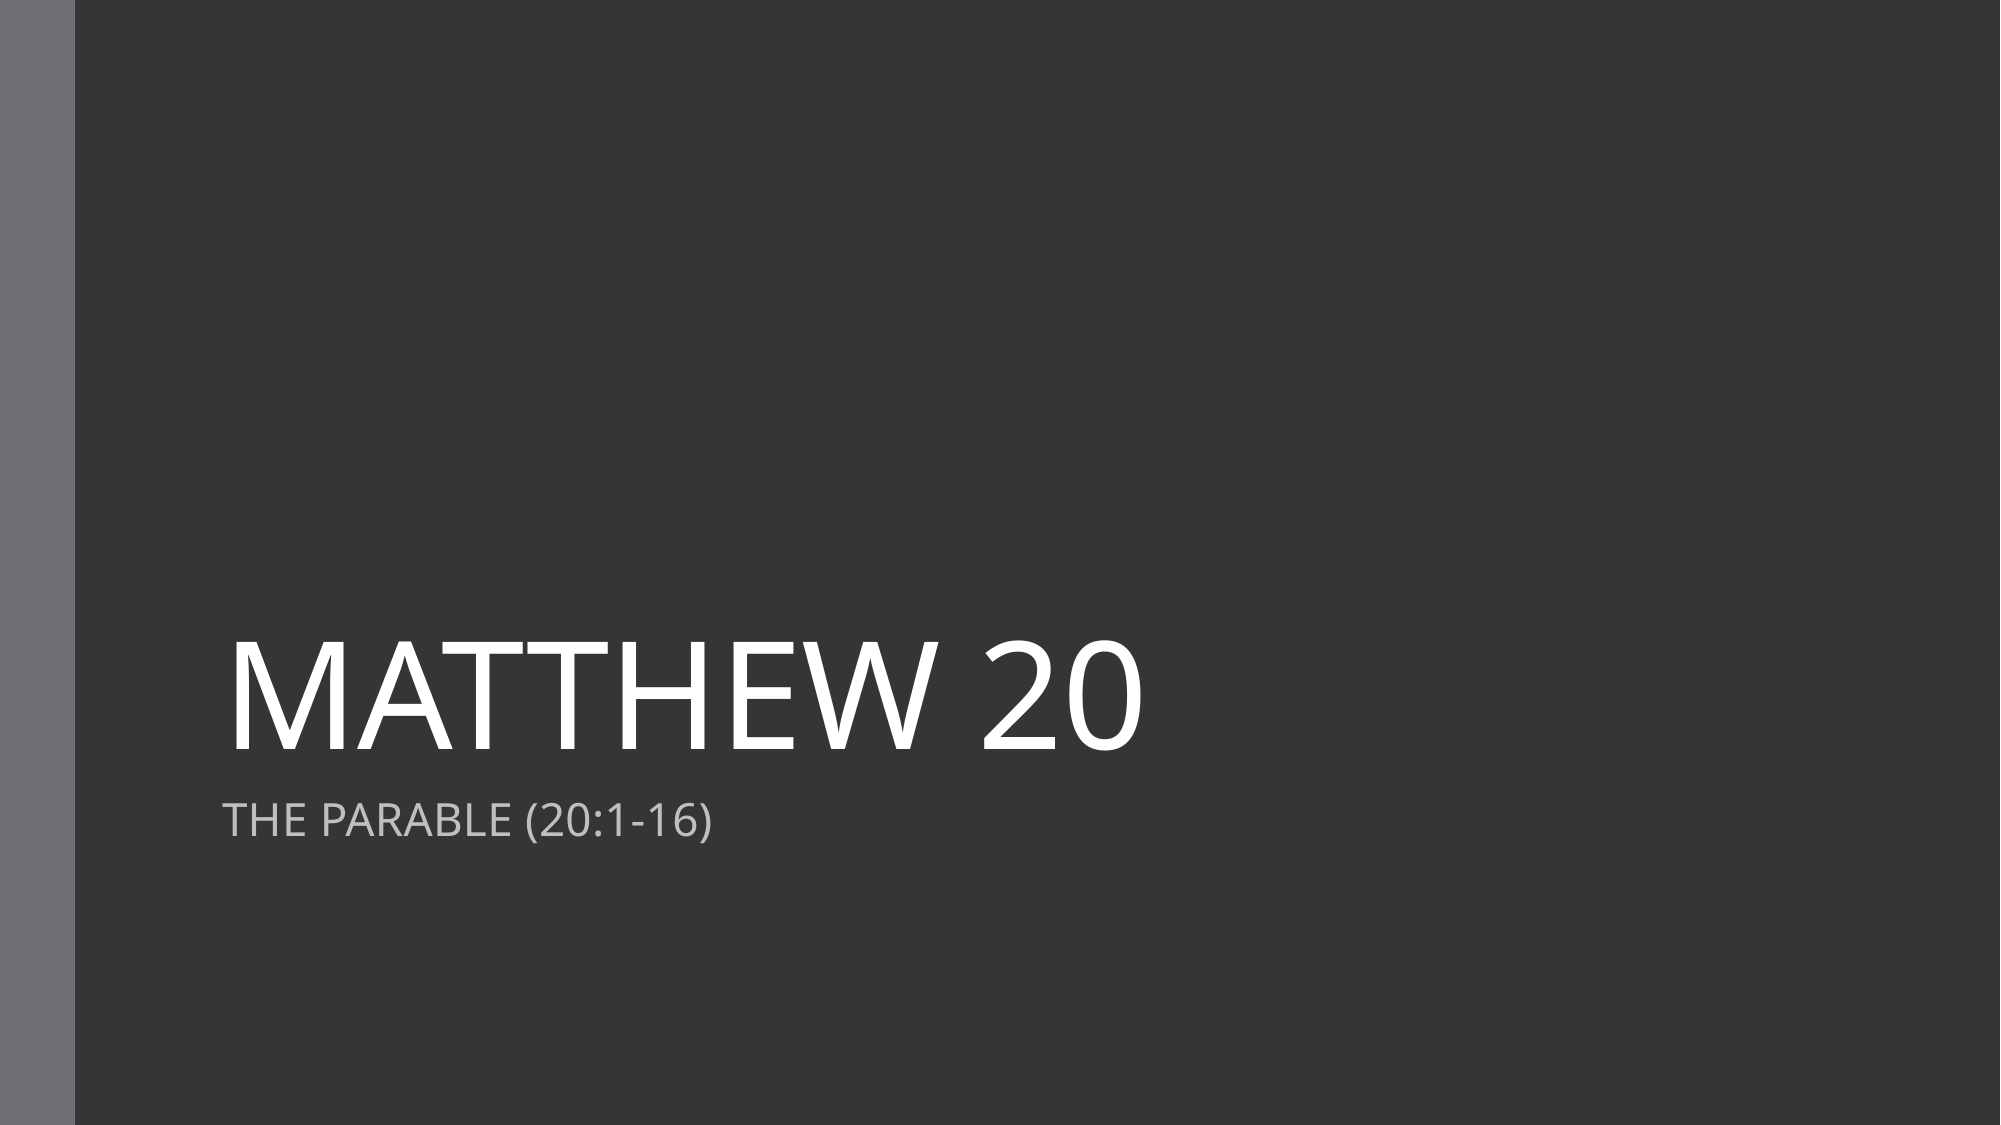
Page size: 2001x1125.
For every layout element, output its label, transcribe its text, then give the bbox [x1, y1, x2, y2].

title MATTHEW 20 [206, 124, 1752, 787]
subtitle THE PARABLE (20:1-16) [206, 787, 1752, 1066]
